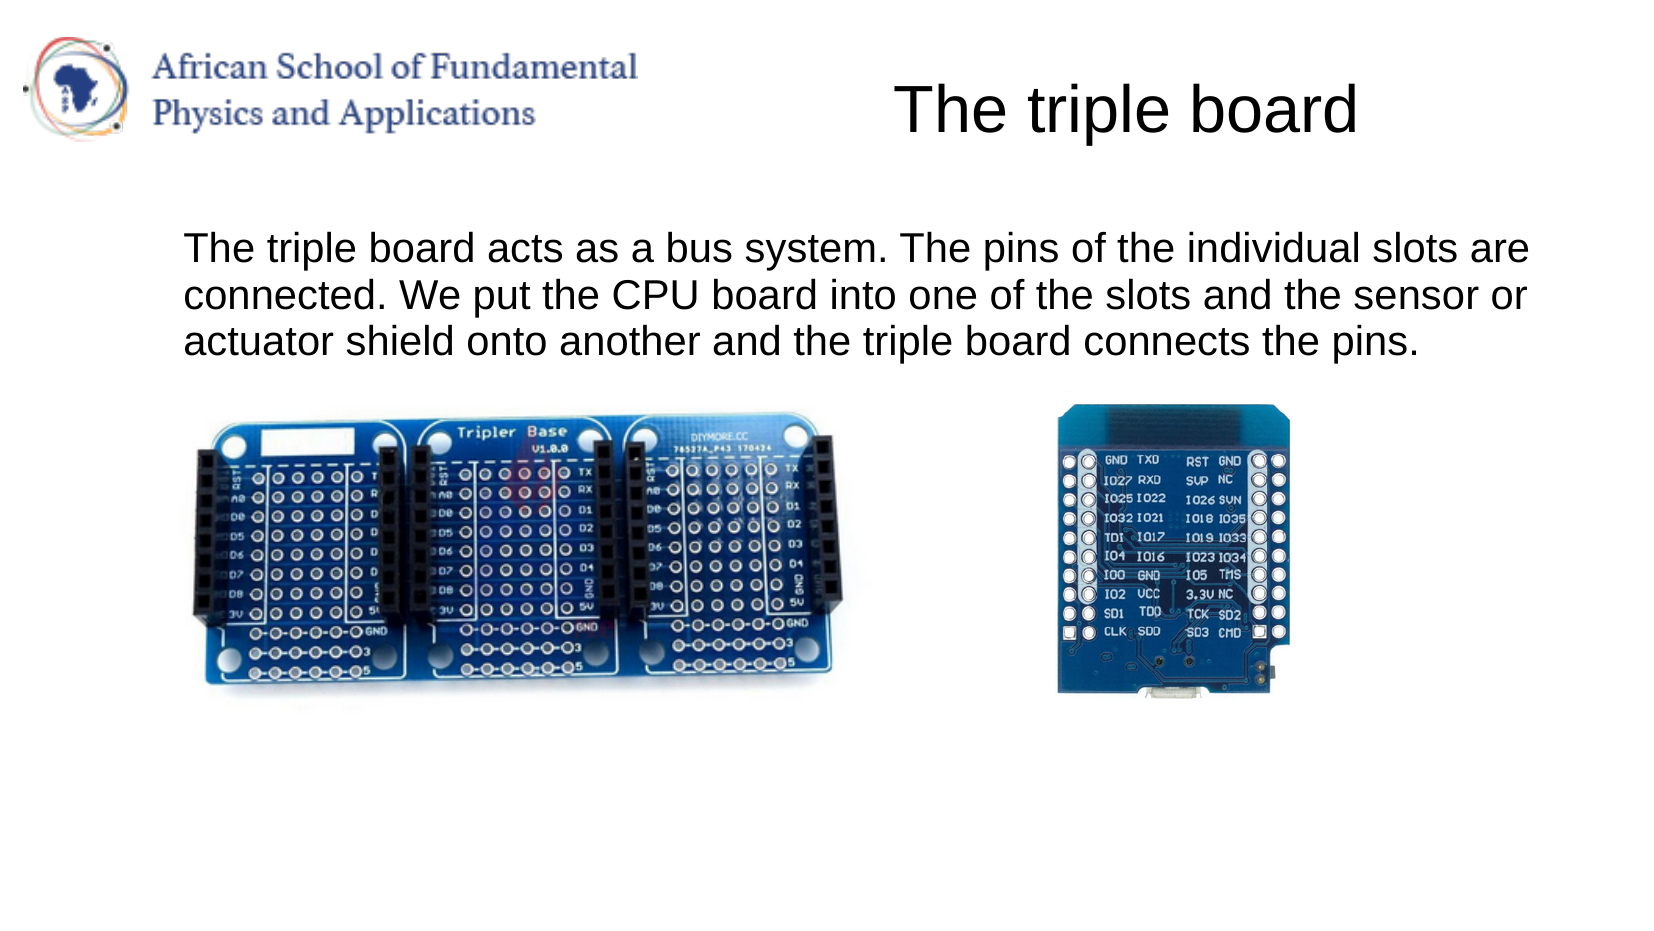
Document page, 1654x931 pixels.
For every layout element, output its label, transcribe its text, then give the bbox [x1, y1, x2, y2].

title The triple board [679, 32, 1576, 188]
list The triple board acts as a bus system. The pins of the individual slots are connected. We put the CPU board into one of the slots and the sensor or actuator shield onto another and the triple board connects the pins. [112, 225, 1601, 765]
picture [23, 37, 638, 142]
